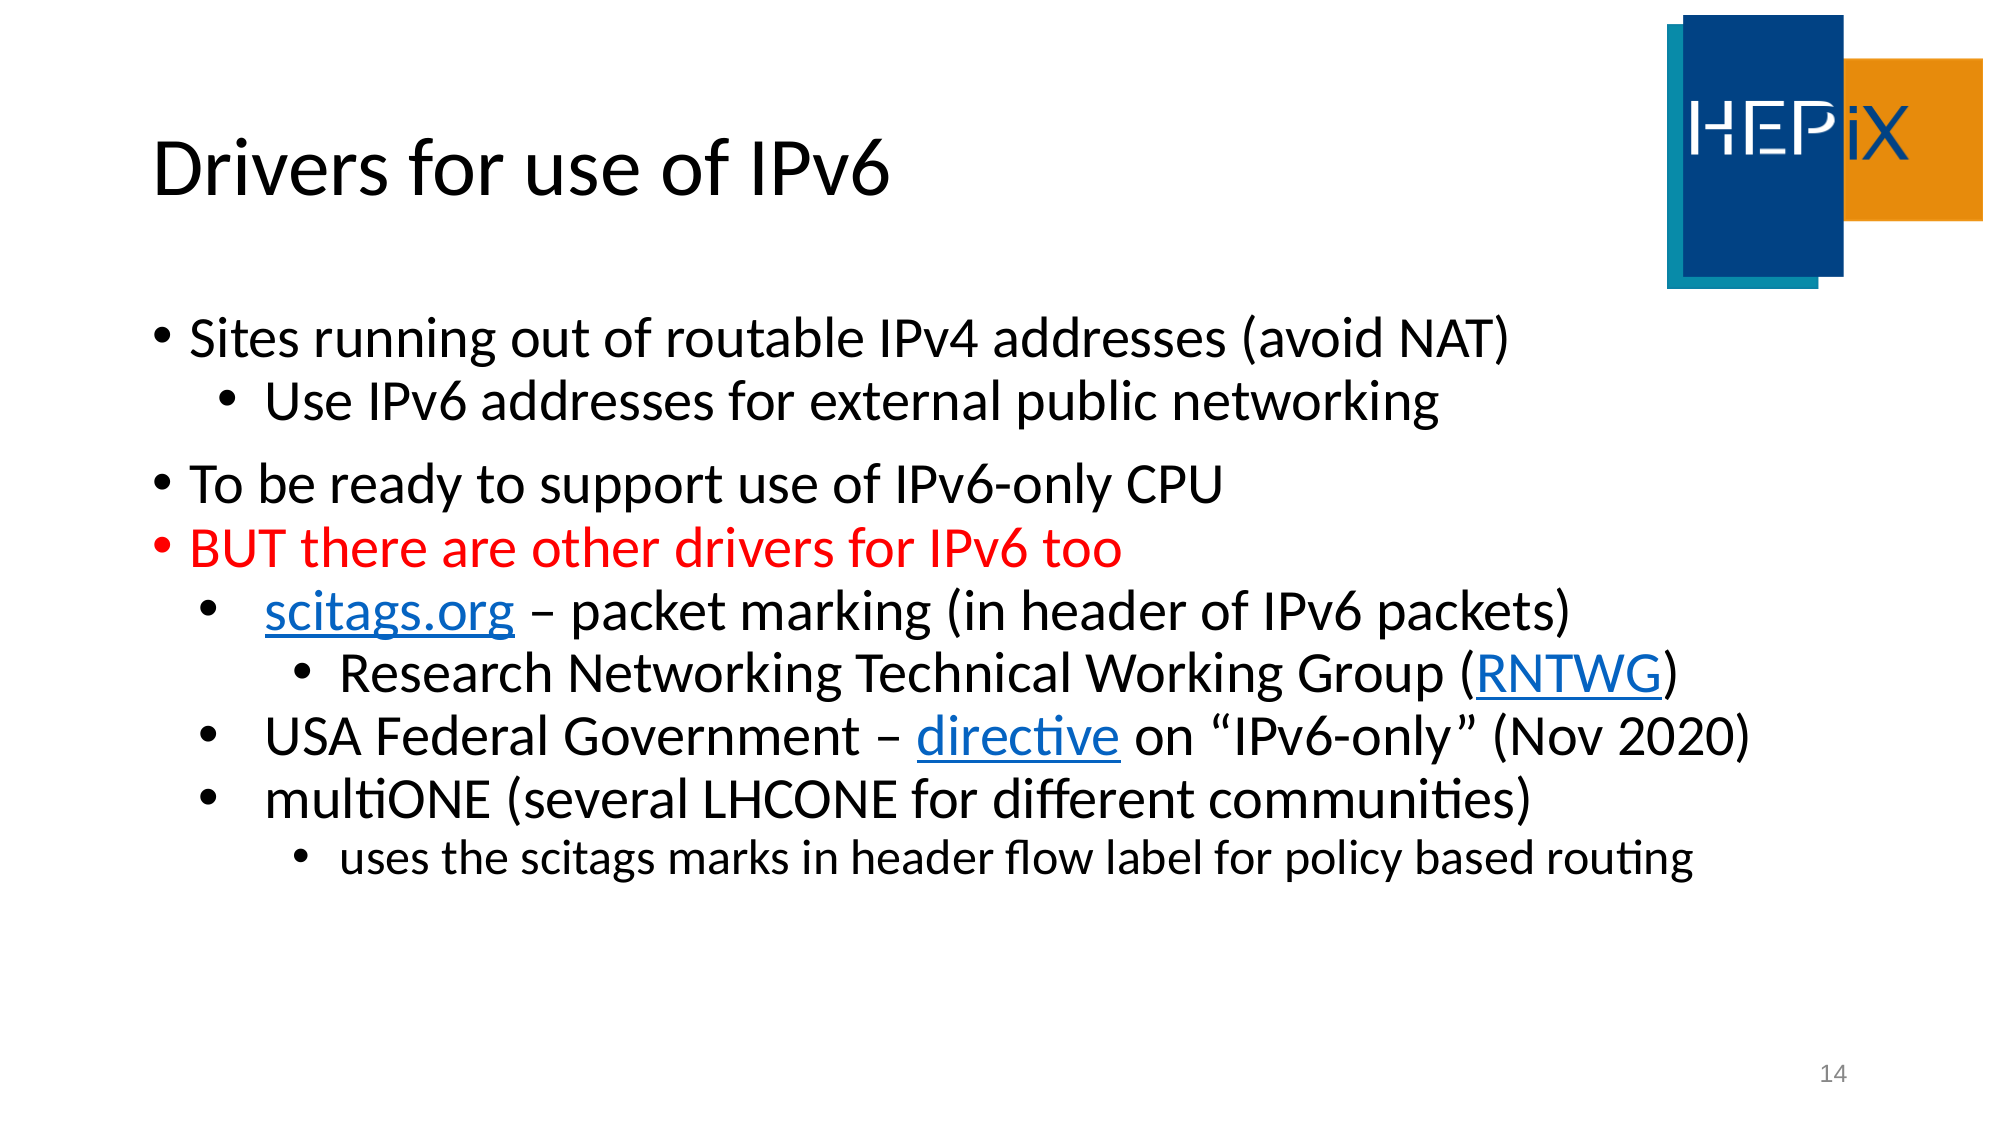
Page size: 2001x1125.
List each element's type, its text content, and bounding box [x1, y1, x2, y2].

slide_number <number> [1412, 1042, 1863, 1103]
title Drivers for use of IPv6 [137, 59, 1863, 278]
picture [1667, 15, 1983, 289]
list Sites running out of routable IPv4 addresses (avoid NAT) Use IPv6 addresses for external public networking To be ready to support use of IPv6-only CPU BUT there are other drivers for IPv6 too scitags.org – packet marking (in header of IPv6 packets) Research Networking Technical Working Group (RNTWG) USA Federal Government – directive on “IPv6-only” (Nov 2020) multiONE (several LHCONE for different communities) uses the scitags marks in header flow label for policy based routing [137, 299, 1863, 1014]
